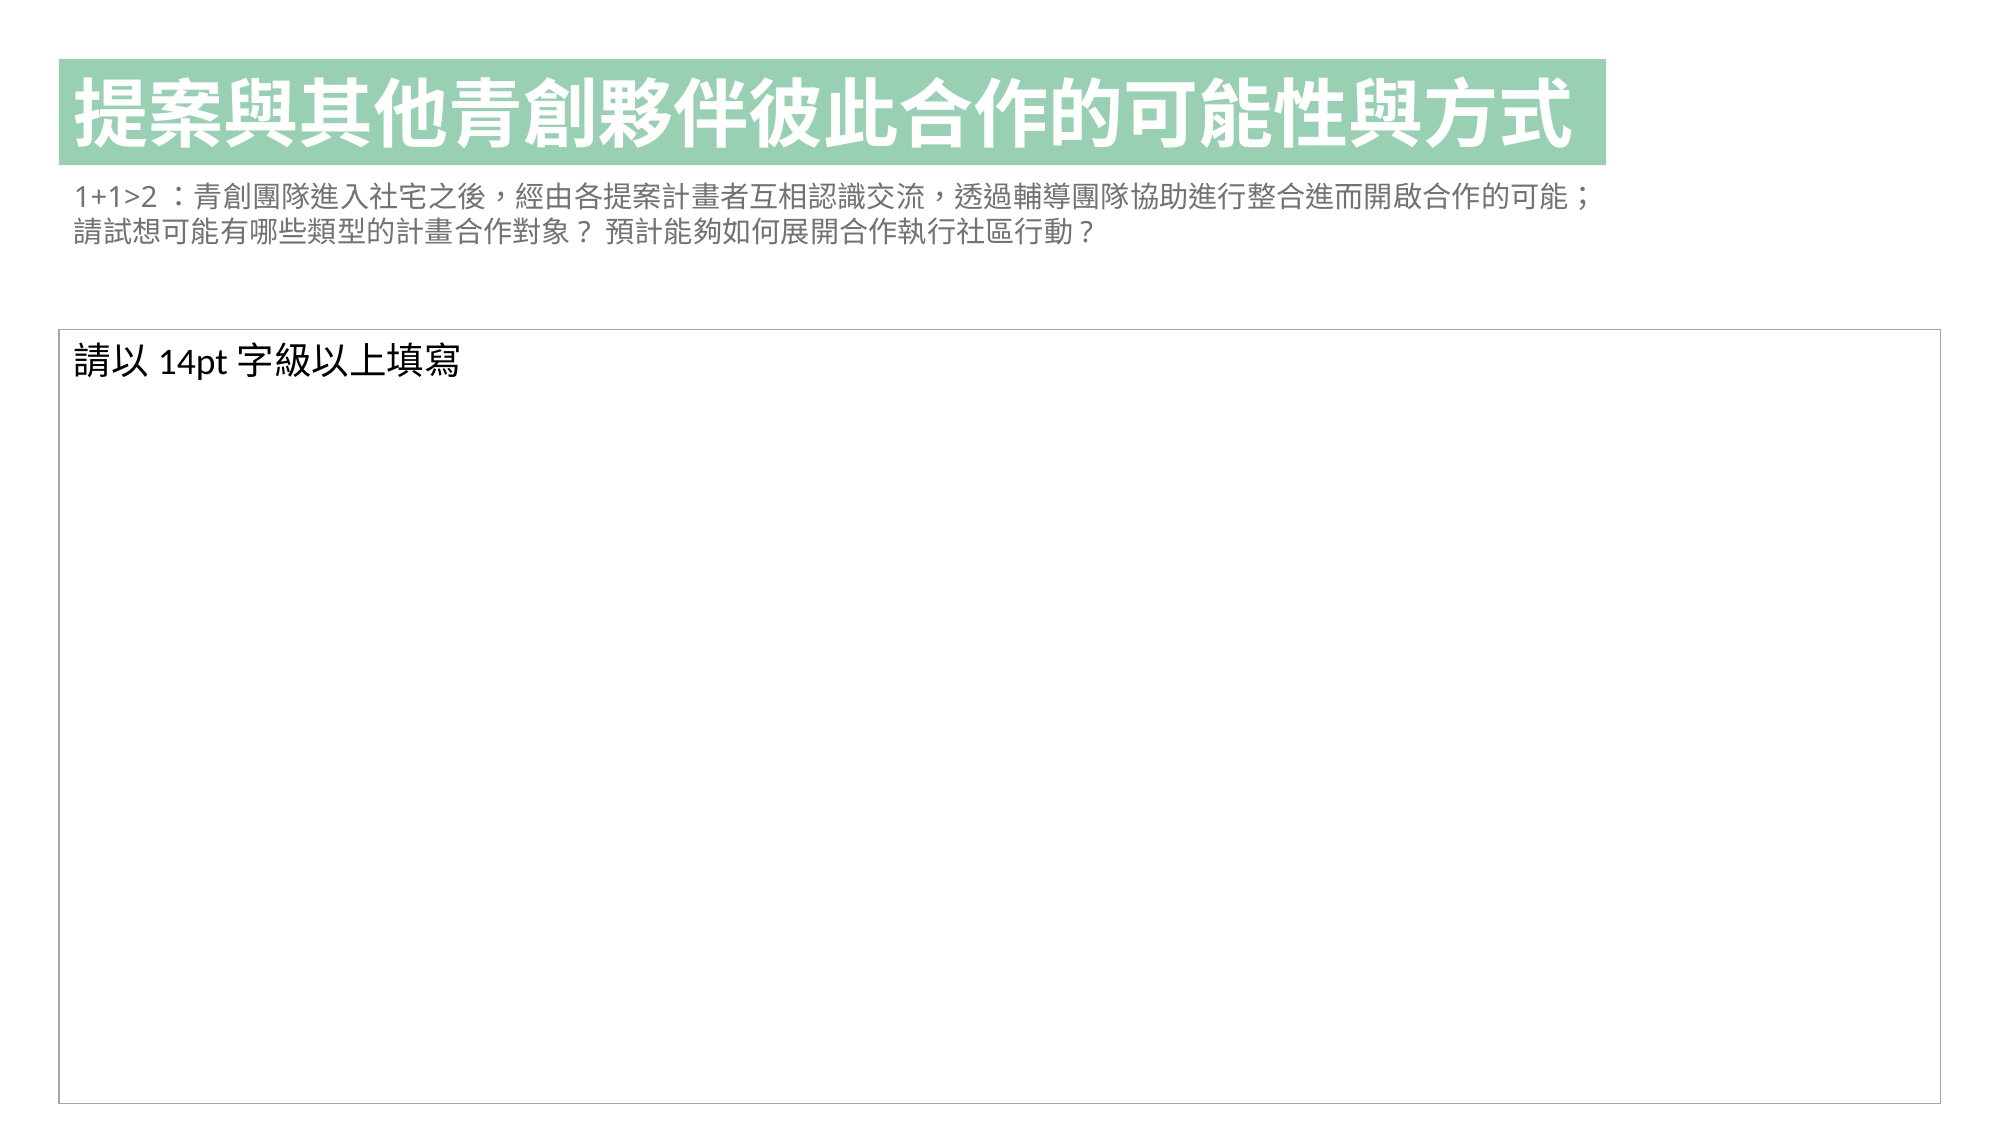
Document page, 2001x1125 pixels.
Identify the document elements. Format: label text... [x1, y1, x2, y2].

text_box 請以14pt字級以上填寫 [58, 329, 1941, 1104]
text_box 1+1>2：青創團隊進入社宅之後，經由各提案計畫者互相認識交流，透過輔導團隊協助進行整合進而開啟合作的可能； 請試想可能有哪些類型的計畫合作對象? 預計能夠如何展開合作執行社區行動? [58, 171, 1949, 258]
text_box 提案與其他青創夥伴彼此合作的可能性與方式 [58, 59, 1607, 166]
